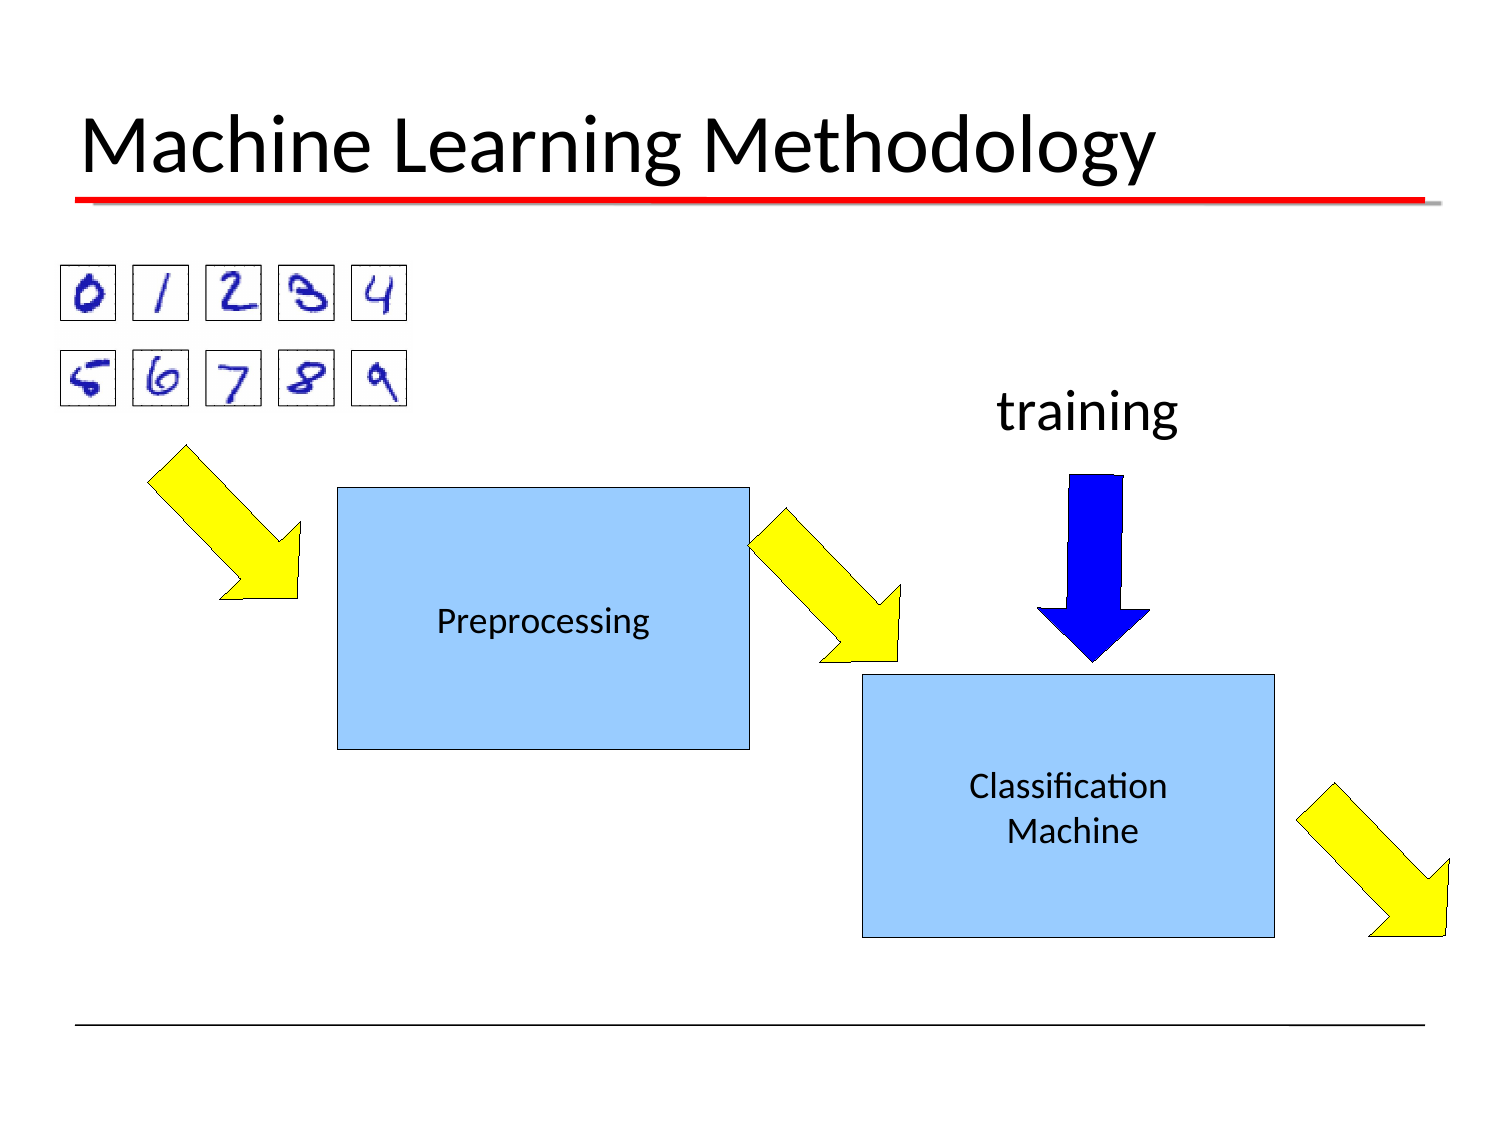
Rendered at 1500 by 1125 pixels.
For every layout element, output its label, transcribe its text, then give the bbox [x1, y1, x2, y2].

text_box [1037, 474, 1150, 663]
title Machine Learning Methodology [45, 45, 1471, 233]
text_box [1296, 782, 1450, 937]
text_box [747, 507, 901, 663]
text_box Classification Machine [862, 674, 1275, 938]
text_box training [981, 365, 1238, 451]
text_box Preprocessing [337, 487, 750, 750]
picture [54, 260, 413, 413]
text_box [147, 444, 301, 600]
